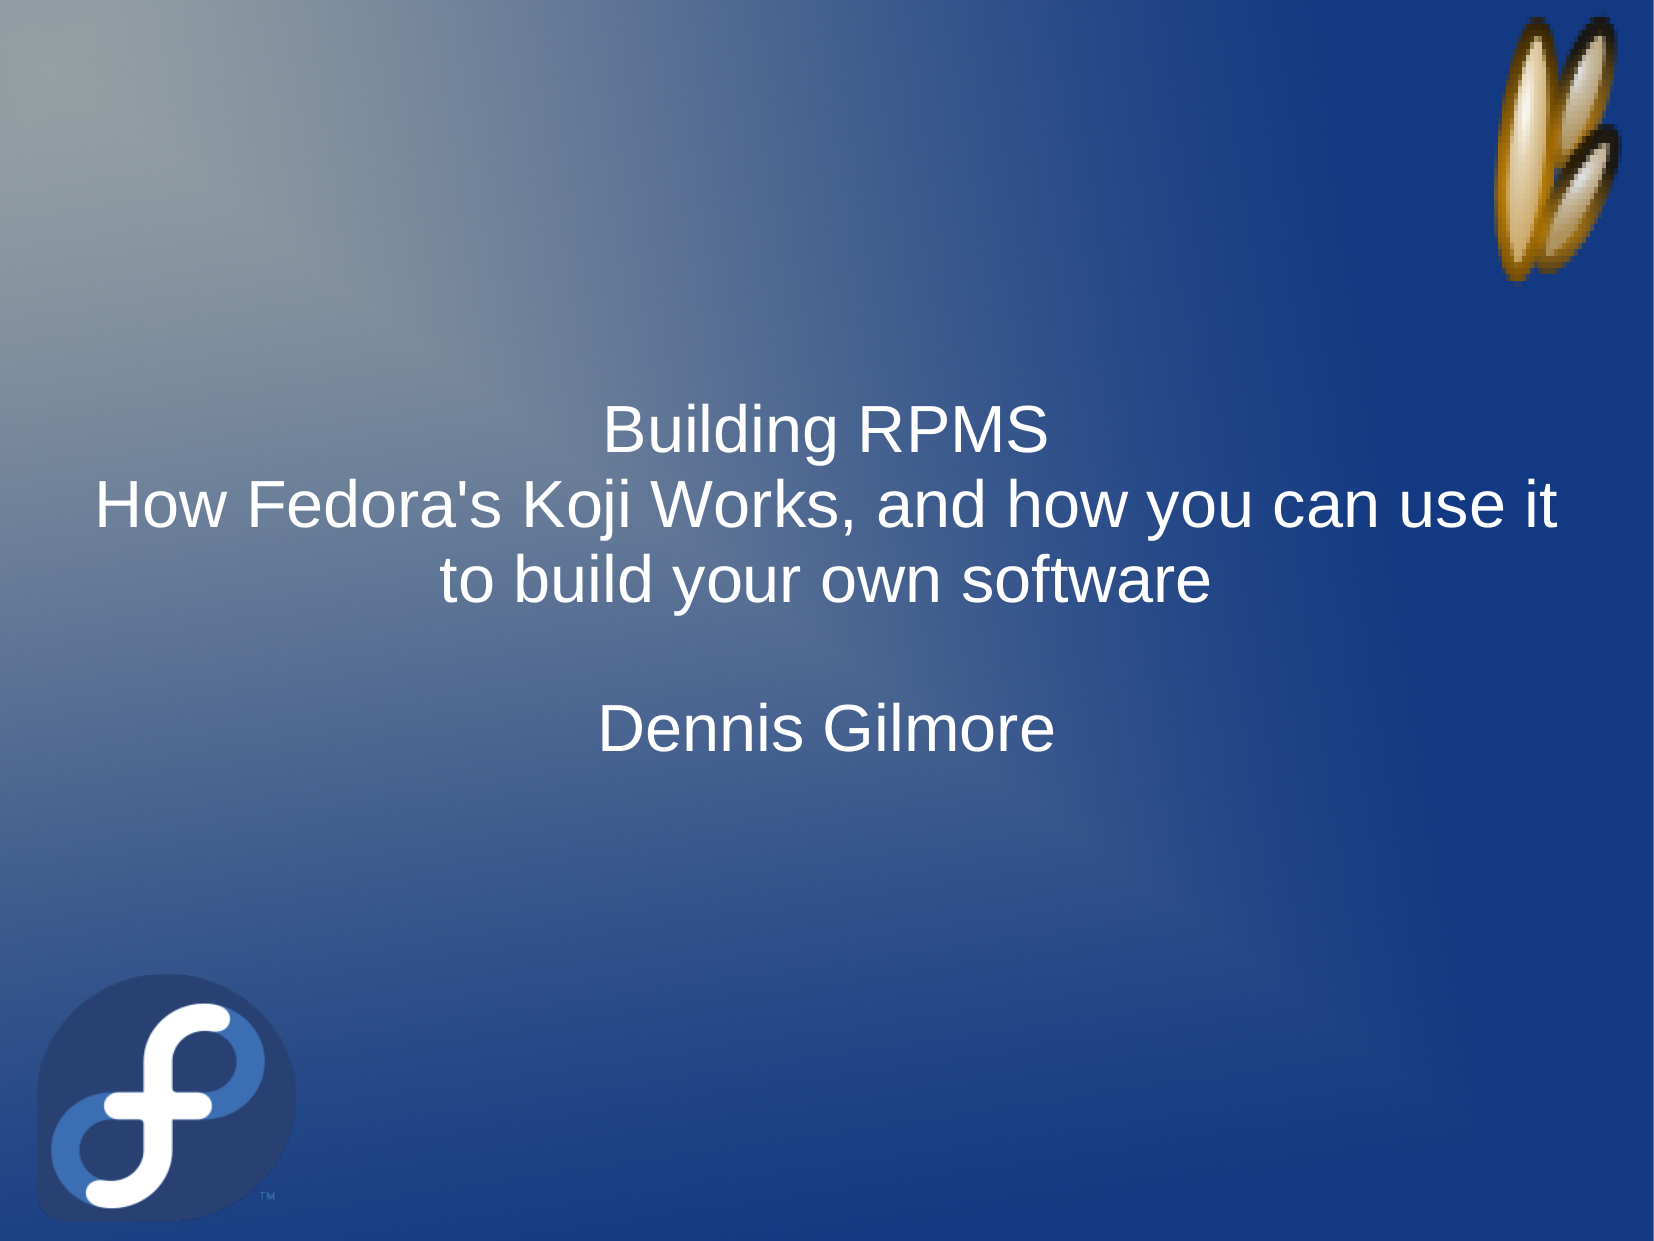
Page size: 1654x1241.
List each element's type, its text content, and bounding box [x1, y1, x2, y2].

picture [0, 0, 1654, 1241]
subtitle Building RPMS How Fedora's Koji Works, and how you can use it to build your own software Dennis Gilmore [82, 49, 1571, 1109]
